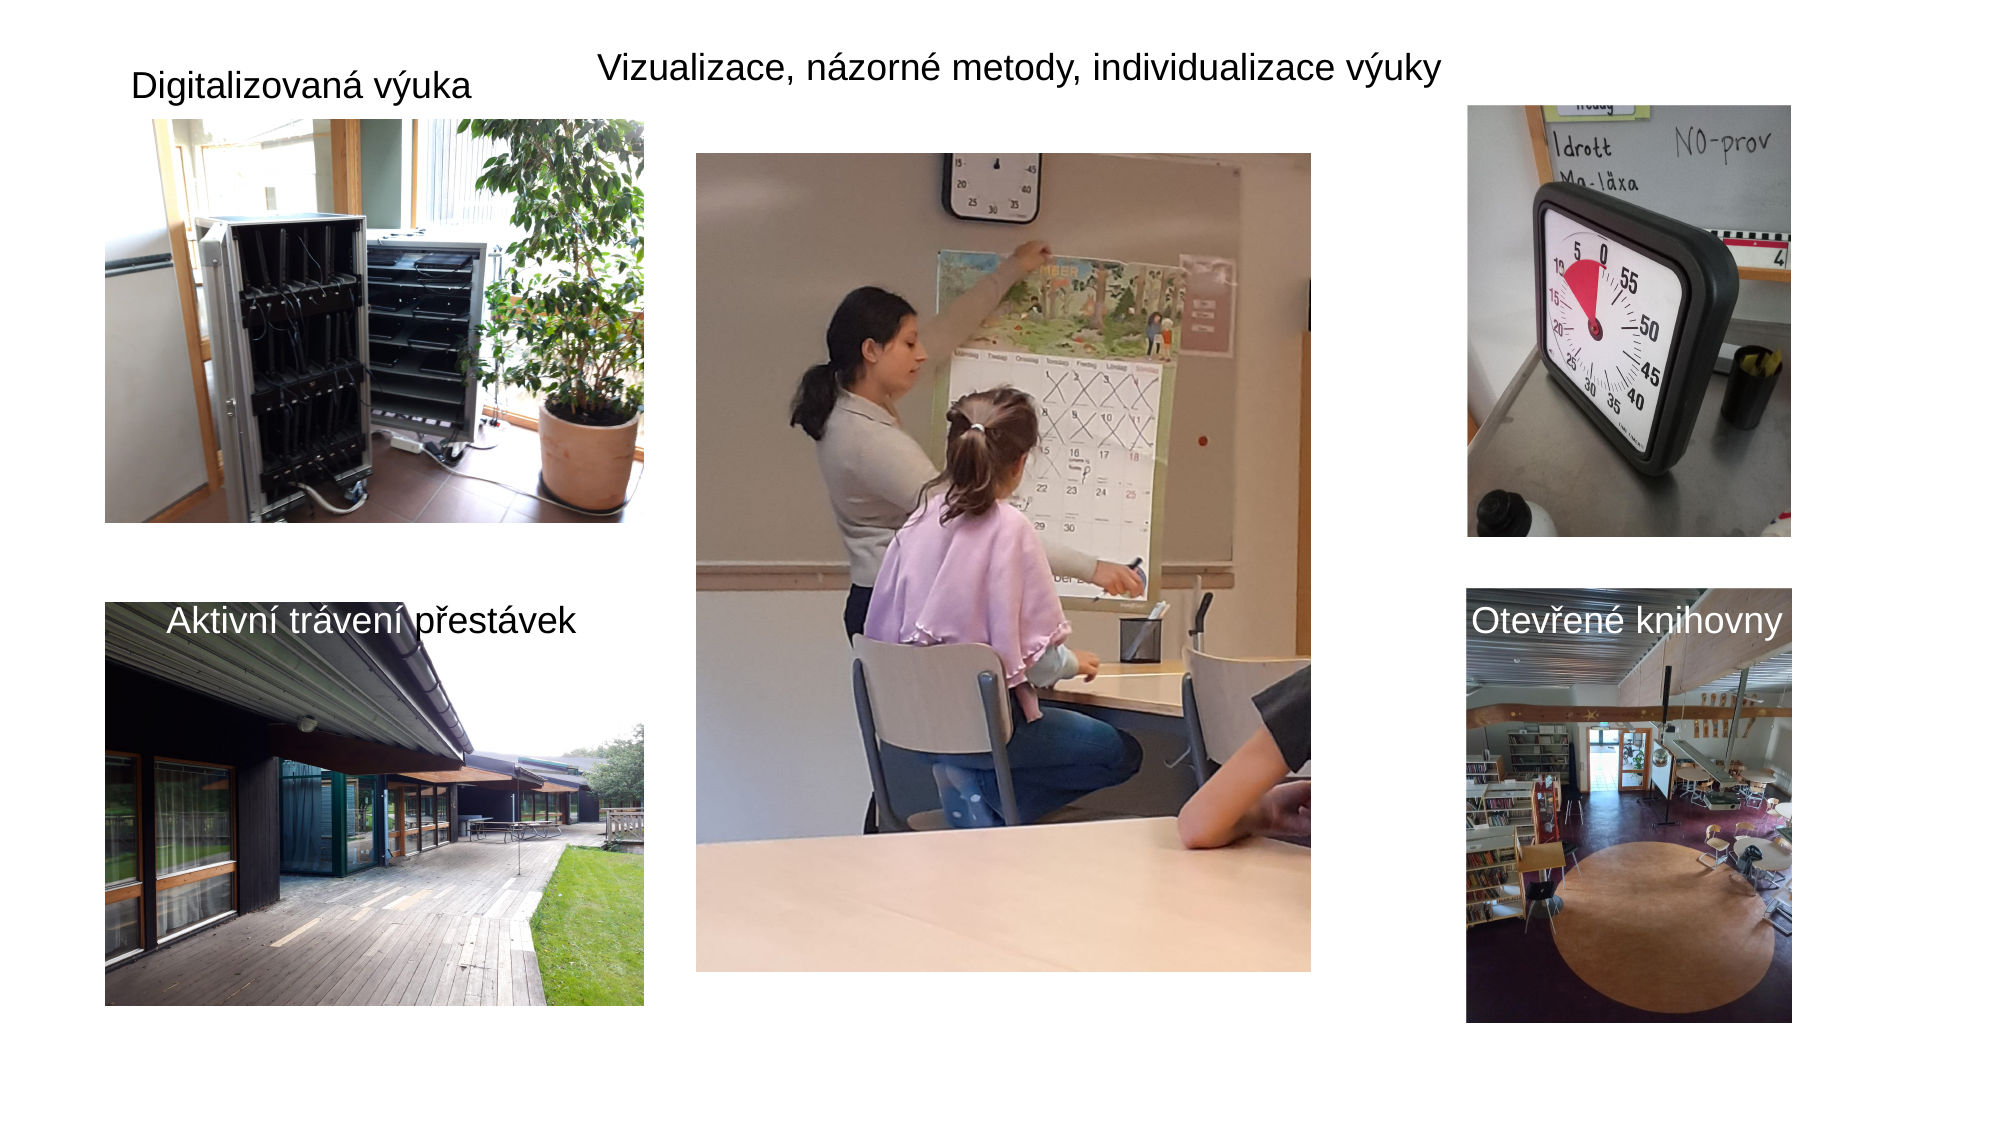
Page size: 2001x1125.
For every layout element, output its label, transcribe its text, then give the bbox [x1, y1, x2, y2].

picture [696, 153, 1311, 972]
text_box Otevřené knihovny [1455, 588, 1858, 650]
picture [105, 602, 644, 1006]
text_box Vizualizace, názorné metody, individualizace výuky [582, 35, 1468, 97]
picture [1467, 105, 1791, 537]
text_box Aktivní trávení přestávek [151, 588, 620, 650]
text_box Digitalizovaná výuka [115, 53, 492, 114]
picture [105, 119, 644, 523]
picture [1466, 650, 1792, 1023]
